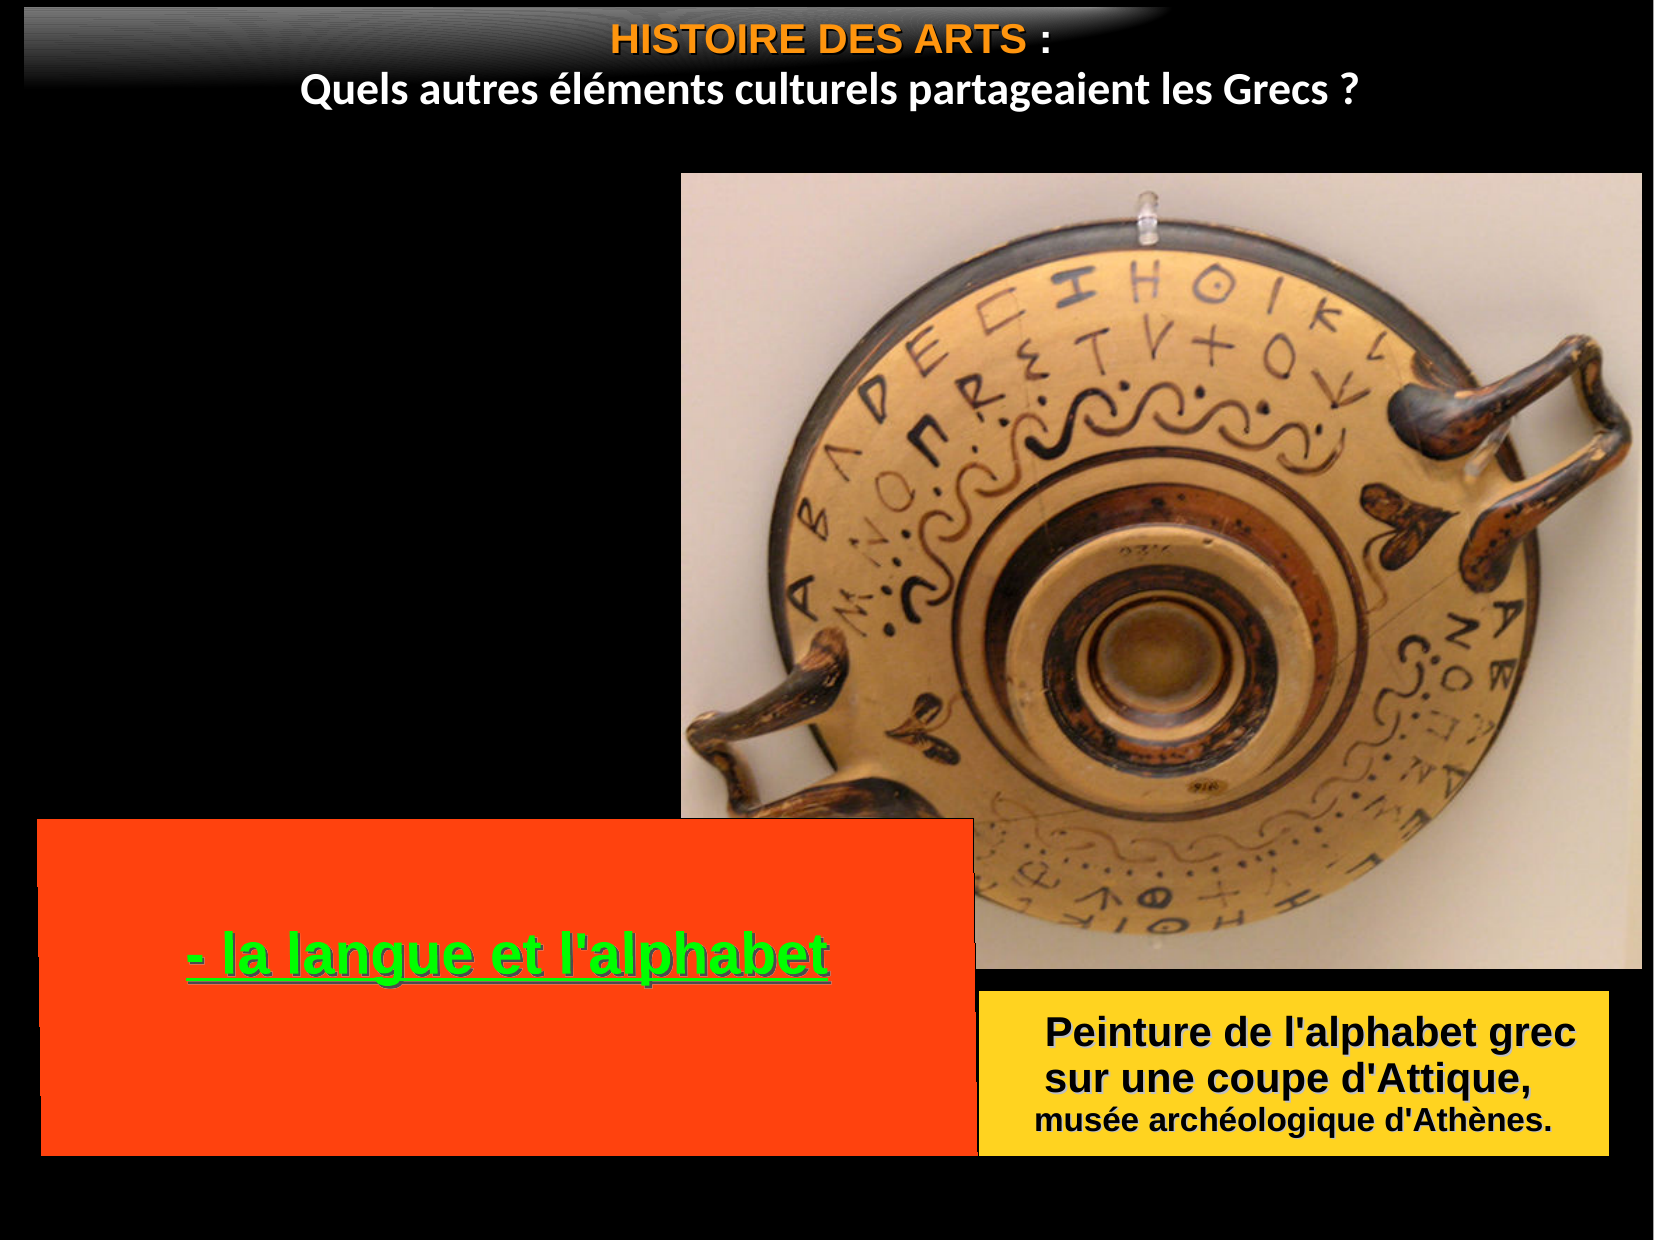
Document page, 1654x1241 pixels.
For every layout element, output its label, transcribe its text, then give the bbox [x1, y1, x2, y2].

text_box - la langue et l'alphabet [36, 818, 978, 1157]
picture [681, 173, 1642, 969]
text_box HISTOIRE DES ARTS : Quels autres éléments culturels partageaient les Grecs ? [23, 6, 1651, 125]
text_box Peinture de l'alphabet grec sur une coupe d'Attique, musée archéologique d'Athènes. [978, 990, 1610, 1157]
